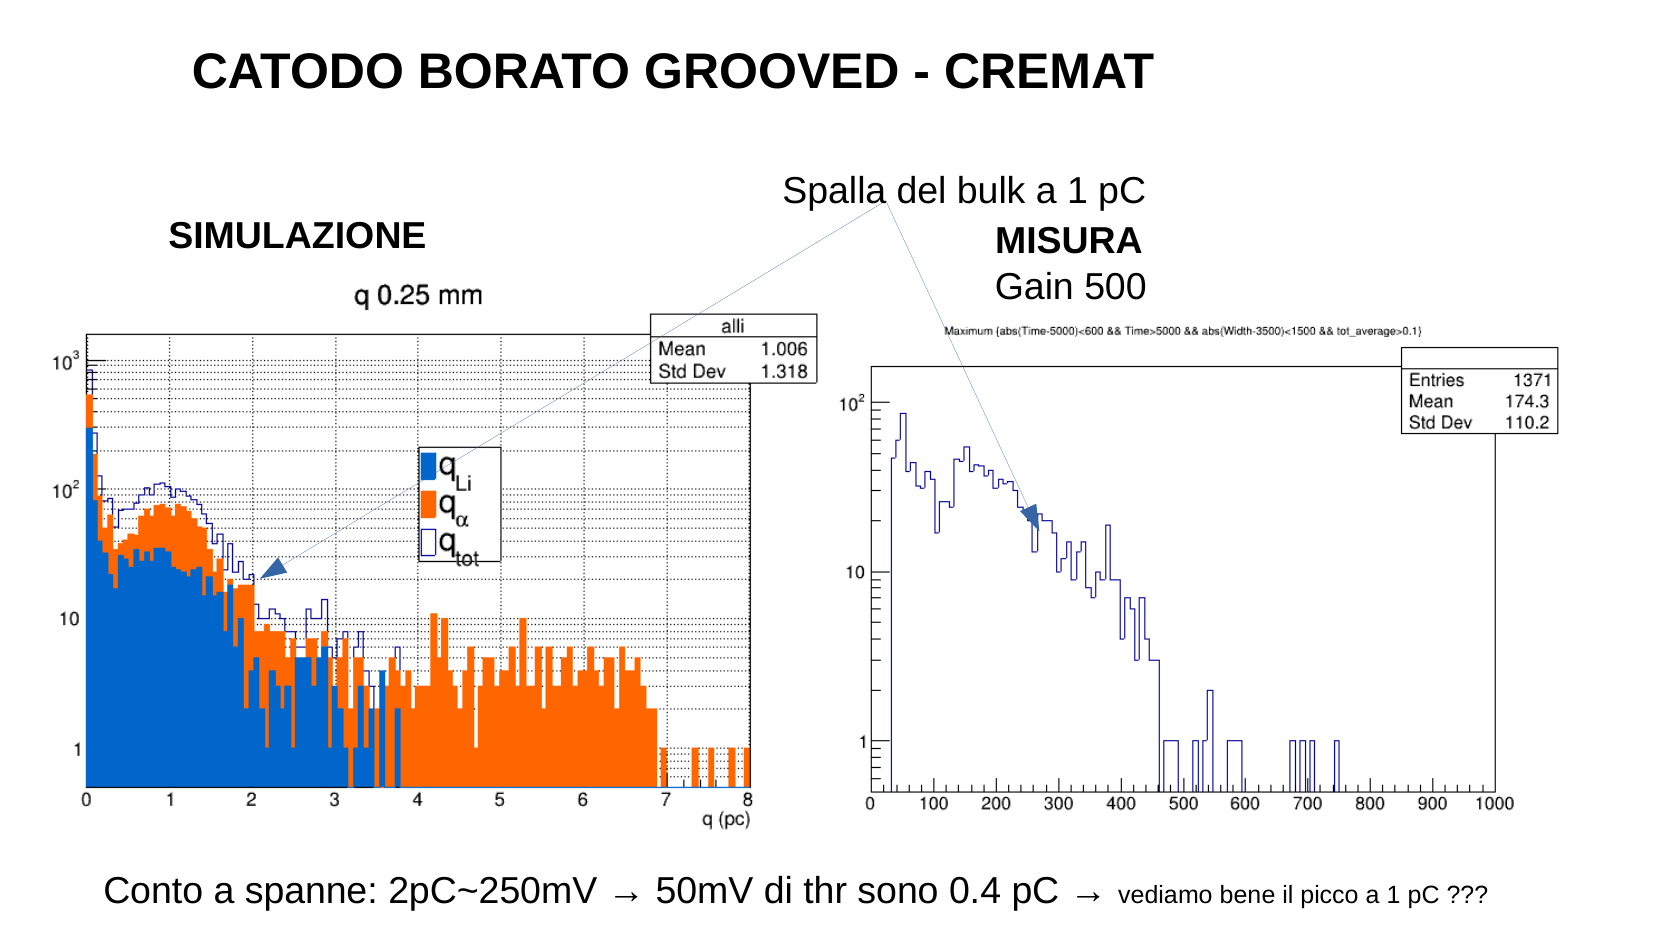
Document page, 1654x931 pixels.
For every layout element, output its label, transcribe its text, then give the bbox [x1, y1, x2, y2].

text_box Spalla del bulk a 1 pC [767, 161, 1162, 219]
text_box SIMULAZIONE [153, 206, 442, 264]
text_box MISURA [980, 212, 1167, 270]
text_box Conto a spanne: 2pC~250mV → 50mV di thr sono 0.4 pC → vediamo bene il picco a 1 pC ??? [88, 862, 1505, 920]
text_box CATODO BORATO GROOVED - CREMAT [177, 35, 1252, 162]
picture [834, 318, 1564, 815]
text_box Gain 500 [979, 257, 1162, 315]
picture [4, 278, 833, 844]
